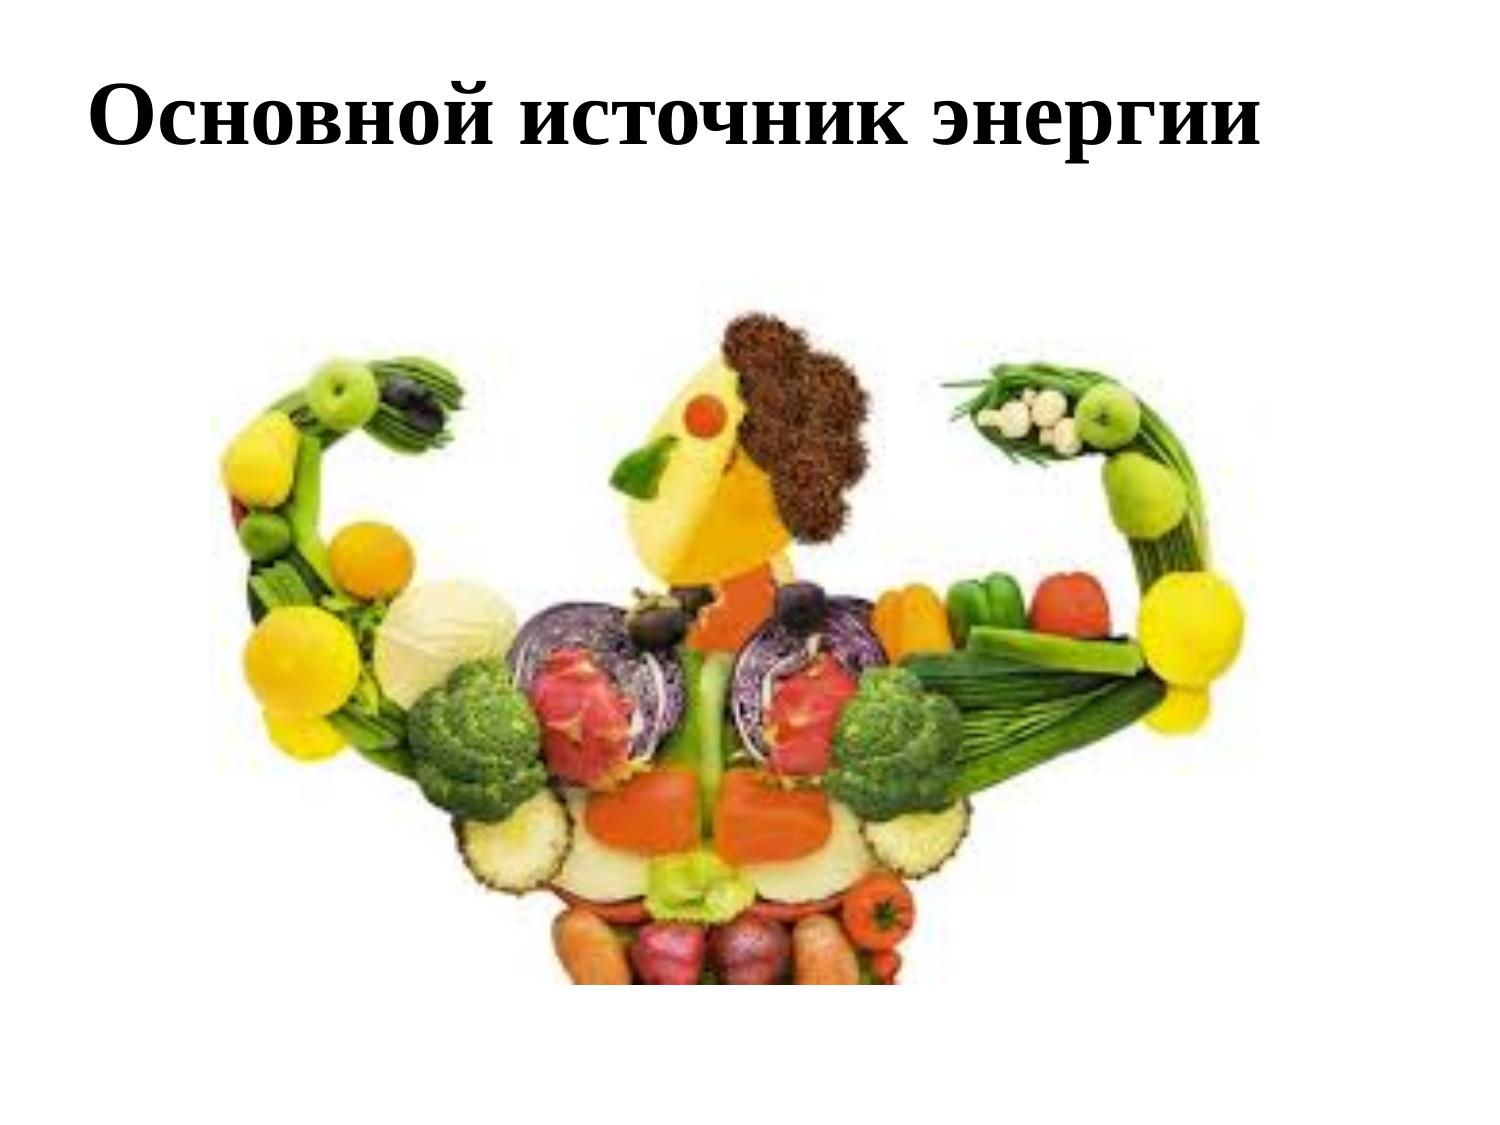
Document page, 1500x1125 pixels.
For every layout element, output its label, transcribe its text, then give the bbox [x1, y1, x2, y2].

title Основной источник энергии [0, 45, 1350, 233]
picture [210, 281, 1272, 985]
